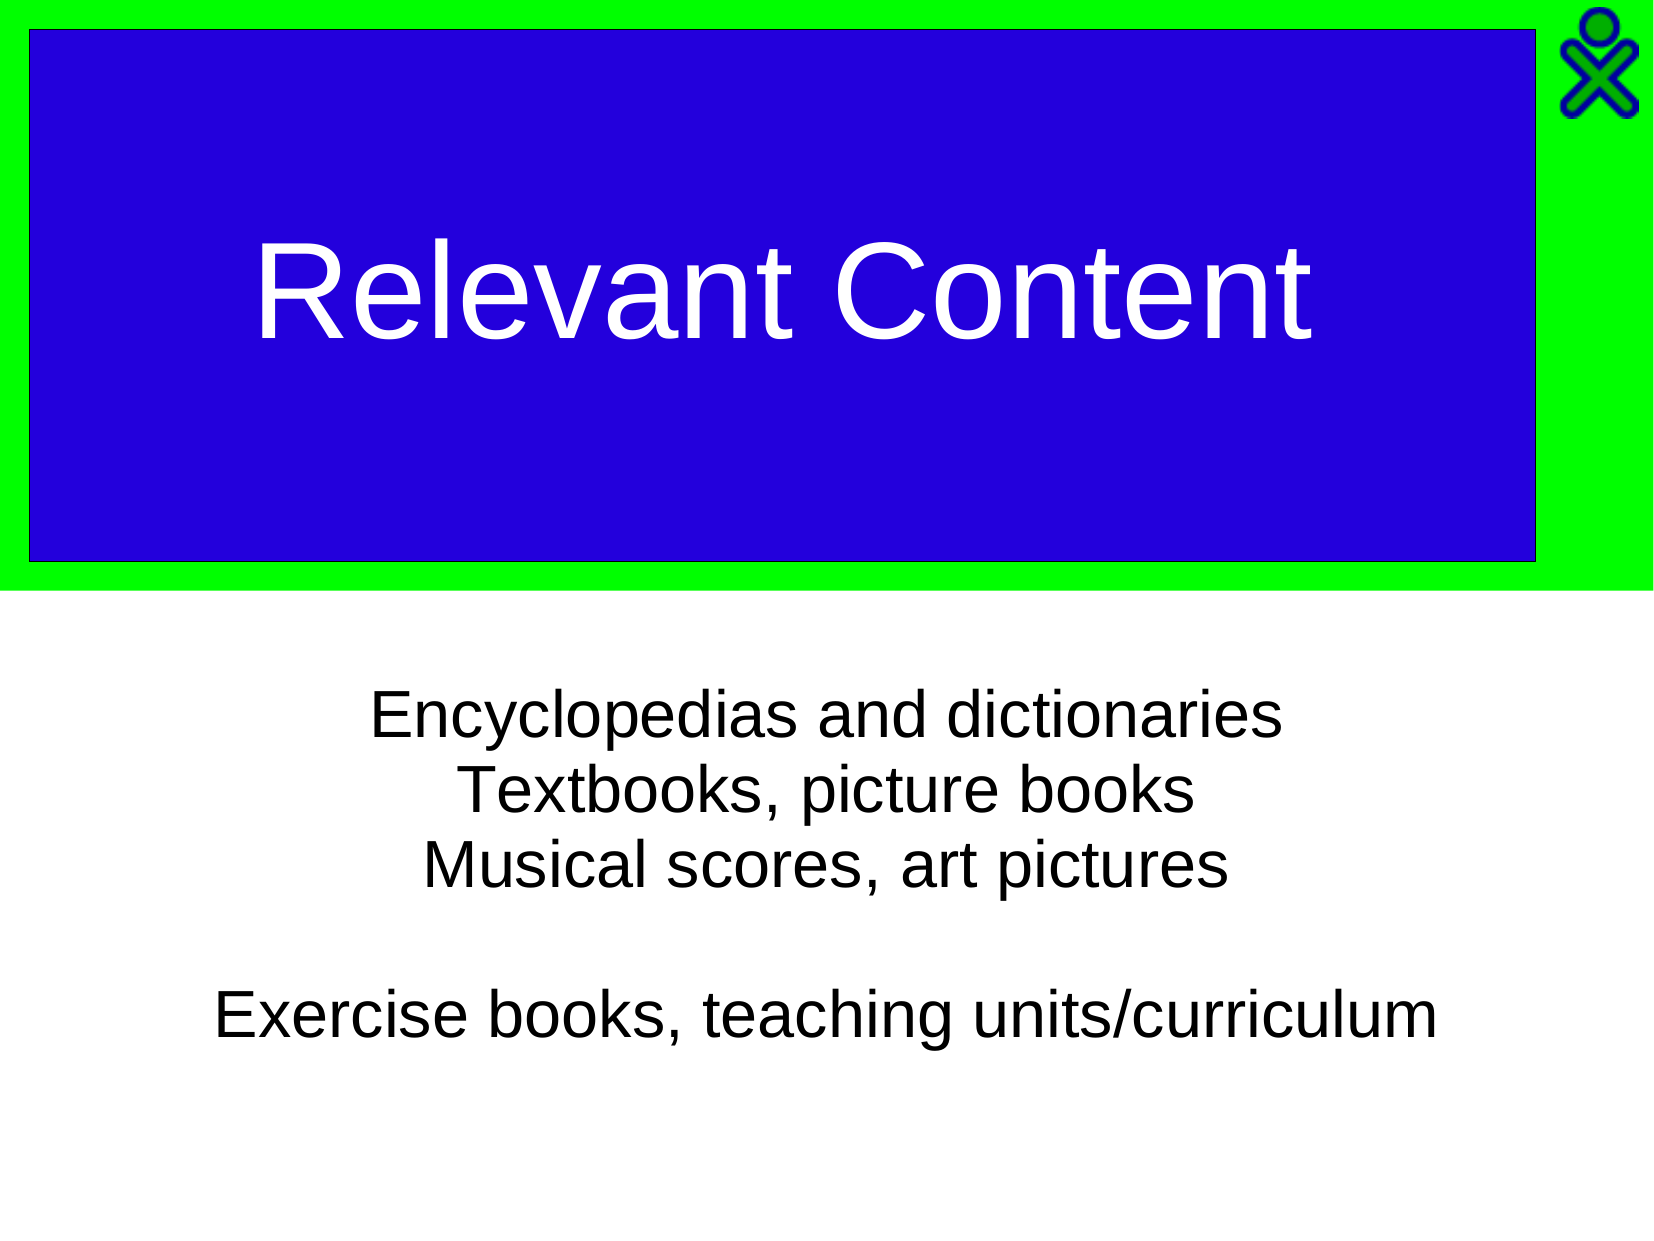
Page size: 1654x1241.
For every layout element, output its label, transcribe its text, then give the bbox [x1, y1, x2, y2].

title Relevant Content [59, 56, 1506, 525]
picture [1559, 7, 1639, 119]
subtitle Encyclopedias and dictionaries Textbooks, picture books Musical scores, art pictures Exercise books, teaching units/curriculum [82, 627, 1571, 1102]
